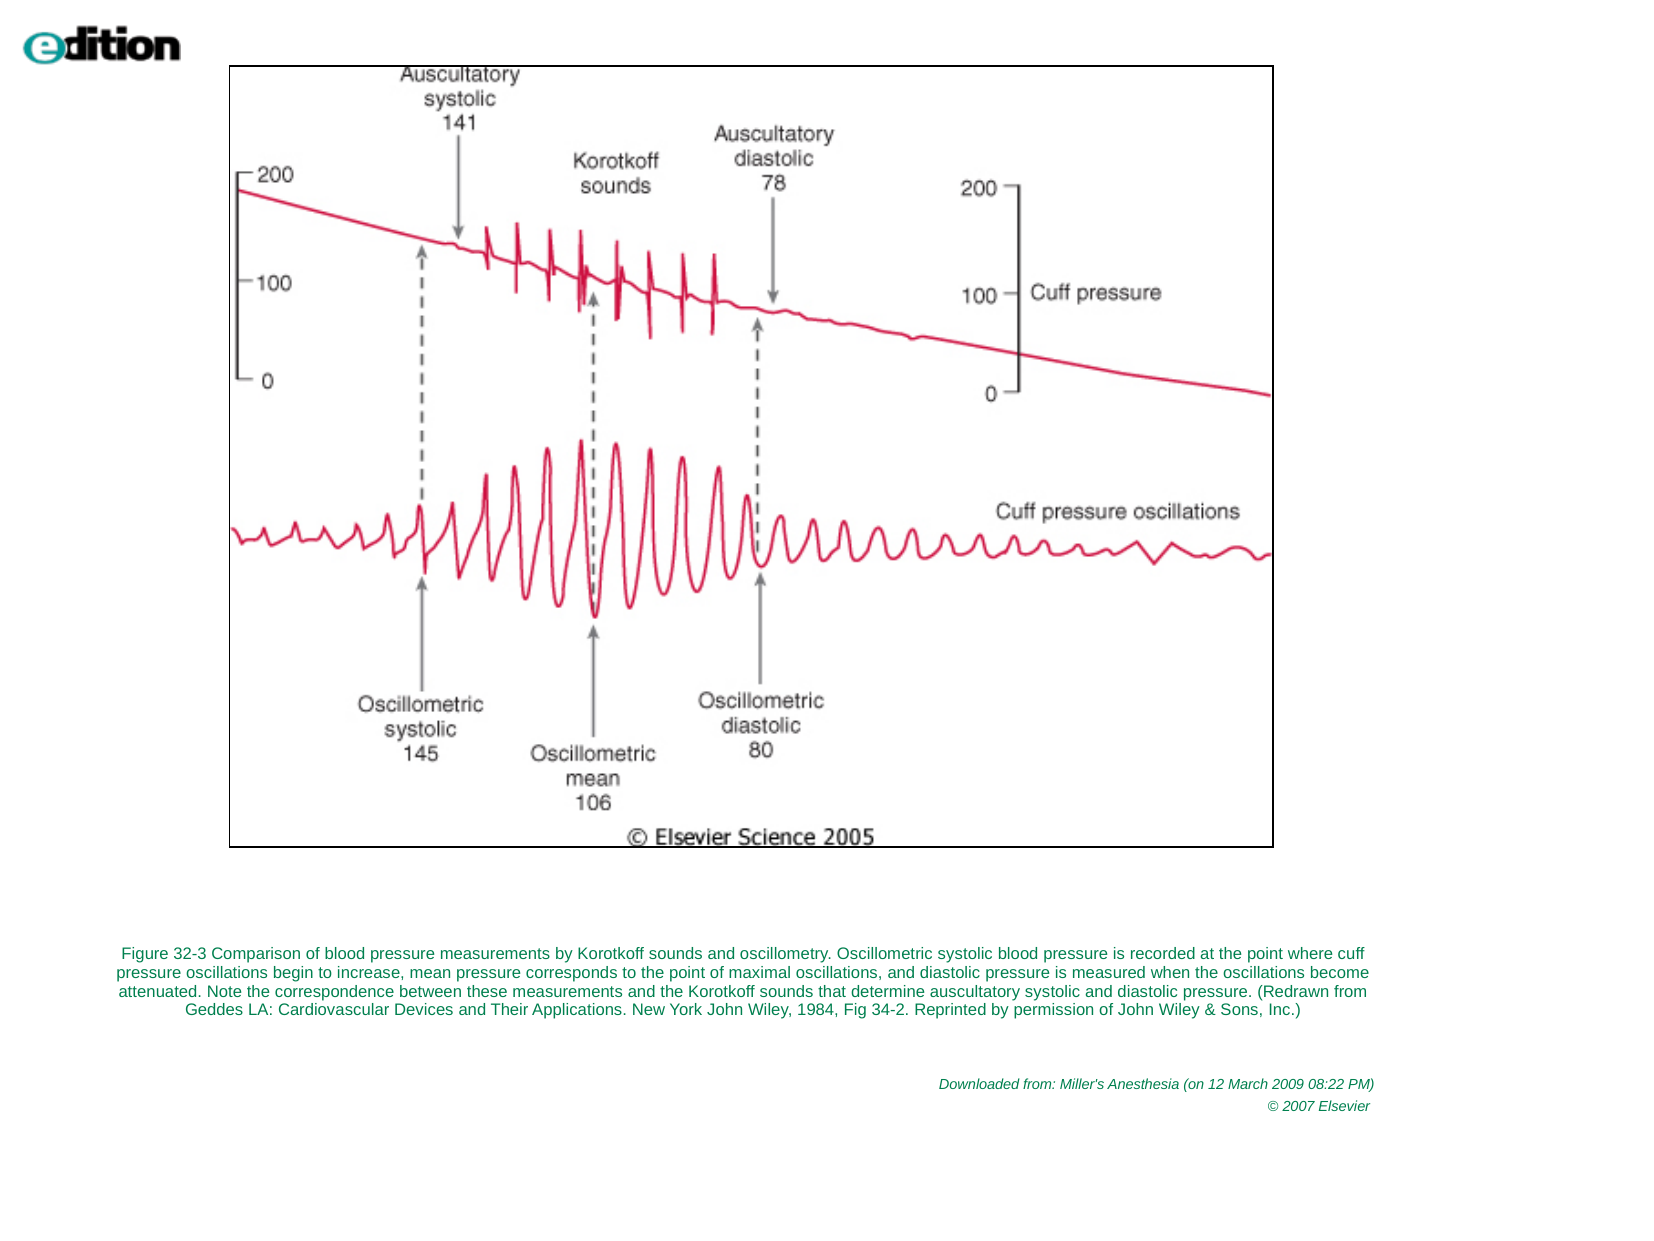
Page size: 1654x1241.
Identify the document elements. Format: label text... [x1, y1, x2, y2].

text_box Figure 32-3 Comparison of blood pressure measurements by Korotkoff sounds and oscillometry. Oscillometric systolic blood pressure is recorded at the point where cuff pressure oscillations begin to increase, mean pressure corresponds to the point of maximal oscillations, and diastolic pressure is measured when the oscillations become attenuated. Note the correspondence between these measurements and the Korotkoff sounds that determine auscultatory systolic and diastolic pressure. (Redrawn from Geddes LA: Cardiovascular Devices and Their Applications. New York John Wiley, 1984, Fig 34-2. Reprinted by permission of John Wiley & Sons, Inc.) [100, 936, 1388, 1028]
picture [17, 18, 181, 71]
text_box Downloaded from: Miller's Anesthesia (on 12 March 2009 08:22 PM) [657, 1069, 1390, 1101]
text_box © 2007 Elsevier [656, 1090, 1389, 1122]
picture [230, 66, 1273, 847]
